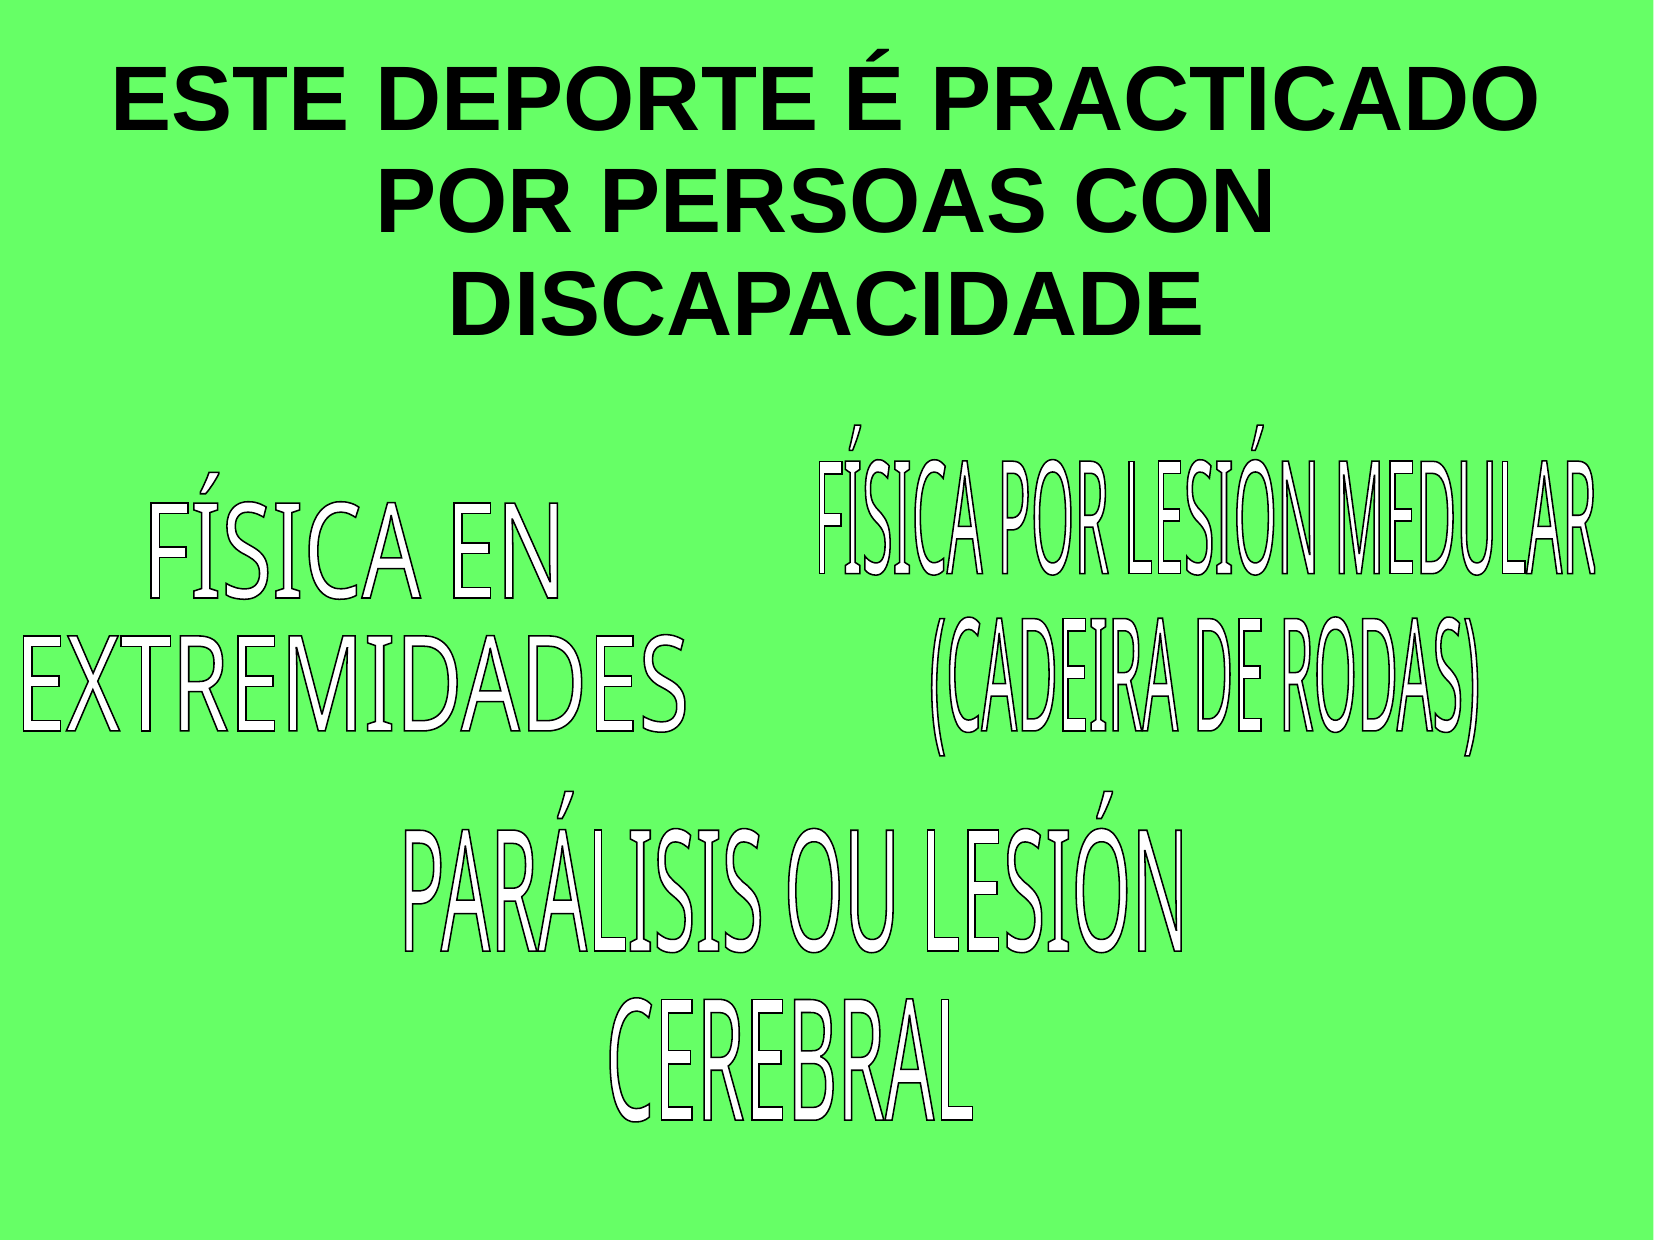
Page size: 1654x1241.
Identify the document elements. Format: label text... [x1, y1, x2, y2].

text_box FÍSICA EN EXTREMIDADES [453, 503, 491, 598]
text_box PARÁLISIS OU LESIÓN CEREBRAL [610, 997, 652, 1122]
text_box PARÁLISIS OU LESIÓN CEREBRAL [661, 999, 693, 1121]
text_box FÍSICA POR LESIÓN MEDULAR (CADEIRA DE RODAS) [819, 461, 842, 574]
text_box FÍSICA POR LESIÓN MEDULAR (CADEIRA DE RODAS) [1502, 460, 1563, 574]
text_box FÍSICA EN EXTREMIDADES [23, 635, 61, 731]
text_box FÍSICA POR LESIÓN MEDULAR (CADEIRA DE RODAS) [1079, 461, 1109, 574]
text_box PARÁLISIS OU LESIÓN CEREBRAL [844, 999, 884, 1121]
text_box FÍSICA EN EXTREMIDADES [460, 635, 520, 731]
text_box PARÁLISIS OU LESIÓN CEREBRAL [1048, 830, 1069, 952]
text_box FÍSICA POR LESIÓN MEDULAR (CADEIRA DE RODAS) [1034, 459, 1071, 576]
text_box FÍSICA POR LESIÓN MEDULAR (CADEIRA DE RODAS) [1464, 618, 1478, 756]
text_box FÍSICA POR LESIÓN MEDULAR (CADEIRA DE RODAS) [1022, 618, 1055, 731]
text_box PARÁLISIS OU LESIÓN CEREBRAL [405, 830, 441, 952]
text_box PARÁLISIS OU LESIÓN CEREBRAL [1007, 828, 1042, 953]
text_box FÍSICA EN EXTREMIDADES [404, 635, 458, 731]
text_box FÍSICA POR LESIÓN MEDULAR (CADEIRA DE RODAS) [1461, 461, 1493, 576]
text_box FÍSICA POR LESIÓN MEDULAR (CADEIRA DE RODAS) [1091, 618, 1106, 731]
text_box PARÁLISIS OU LESIÓN CEREBRAL [630, 830, 651, 952]
text_box FÍSICA POR LESIÓN MEDULAR (CADEIRA DE RODAS) [1198, 618, 1231, 731]
text_box FÍSICA POR LESIÓN MEDULAR (CADEIRA DE RODAS) [1396, 618, 1433, 731]
text_box FÍSICA POR LESIÓN MEDULAR (CADEIRA DE RODAS) [845, 461, 860, 574]
text_box FÍSICA POR LESIÓN MEDULAR (CADEIRA DE RODAS) [1435, 617, 1461, 733]
text_box FÍSICA EN EXTREMIDADES [121, 635, 171, 731]
text_box FÍSICA POR LESIÓN MEDULAR (CADEIRA DE RODAS) [894, 461, 910, 574]
text_box FÍSICA POR LESIÓN MEDULAR (CADEIRA DE RODAS) [1236, 459, 1274, 576]
text_box FÍSICA POR LESIÓN MEDULAR (CADEIRA DE RODAS) [1284, 618, 1313, 731]
text_box FÍSICA EN EXTREMIDADES [505, 503, 558, 598]
text_box FÍSICA EN EXTREMIDADES [643, 634, 685, 733]
text_box FÍSICA POR LESIÓN MEDULAR (CADEIRA DE RODAS) [1282, 461, 1315, 574]
text_box PARÁLISIS OU LESIÓN CEREBRAL [850, 830, 894, 953]
text_box FÍSICA POR LESIÓN MEDULAR (CADEIRA DE RODAS) [1339, 461, 1380, 574]
text_box FÍSICA EN EXTREMIDADES [226, 501, 268, 600]
text_box PARÁLISIS OU LESIÓN CEREBRAL [941, 999, 973, 1121]
text_box PARÁLISIS OU LESIÓN CEREBRAL [967, 830, 999, 952]
text_box PARÁLISIS OU LESIÓN CEREBRAL [657, 828, 692, 953]
text_box FÍSICA POR LESIÓN MEDULAR (CADEIRA DE RODAS) [1113, 618, 1179, 731]
text_box PARÁLISIS OU LESIÓN CEREBRAL [1138, 830, 1182, 952]
text_box PARÁLISIS OU LESIÓN CEREBRAL [704, 999, 744, 1121]
text_box FÍSICA EN EXTREMIDADES [528, 635, 582, 731]
text_box PARÁLISIS OU LESIÓN CEREBRAL [751, 999, 783, 1121]
text_box PARÁLISIS OU LESIÓN CEREBRAL [725, 828, 761, 953]
text_box FÍSICA POR LESIÓN MEDULAR (CADEIRA DE RODAS) [1238, 618, 1262, 731]
text_box FÍSICA POR LESIÓN MEDULAR (CADEIRA DE RODAS) [864, 459, 891, 576]
text_box FÍSICA EN EXTREMIDADES [275, 503, 300, 598]
text_box PARÁLISIS OU LESIÓN CEREBRAL [885, 998, 935, 1121]
text_box FÍSICA EN EXTREMIDADES [361, 502, 421, 598]
text_box FÍSICA EN EXTREMIDADES [193, 503, 218, 598]
text_box FÍSICA POR LESIÓN MEDULAR (CADEIRA DE RODAS) [1129, 461, 1152, 574]
text_box FÍSICA POR LESIÓN MEDULAR (CADEIRA DE RODAS) [949, 617, 980, 733]
text_box FÍSICA POR LESIÓN MEDULAR (CADEIRA DE RODAS) [1002, 461, 1029, 574]
text_box PARÁLISIS OU LESIÓN CEREBRAL [440, 829, 490, 952]
text_box FÍSICA POR LESIÓN MEDULAR (CADEIRA DE RODAS) [1216, 461, 1232, 574]
text_box FÍSICA EN EXTREMIDADES [309, 501, 359, 600]
text_box FÍSICA EN EXTREMIDADES [180, 635, 228, 731]
text_box FÍSICA POR LESIÓN MEDULAR (CADEIRA DE RODAS) [1186, 459, 1212, 576]
text_box FÍSICA POR LESIÓN MEDULAR (CADEIRA DE RODAS) [1362, 618, 1395, 731]
text_box FÍSICA EN EXTREMIDADES [596, 635, 634, 731]
text_box FÍSICA POR LESIÓN MEDULAR (CADEIRA DE RODAS) [1421, 461, 1454, 574]
text_box PARÁLISIS OU LESIÓN CEREBRAL [497, 829, 587, 952]
text_box FÍSICA EN EXTREMIDADES [289, 635, 356, 731]
text_box FÍSICA EN EXTREMIDADES [237, 635, 275, 731]
text_box FÍSICA EN EXTREMIDADES [66, 635, 120, 731]
text_box PARÁLISIS OU LESIÓN CEREBRAL [927, 830, 959, 952]
text_box PARÁLISIS OU LESIÓN CEREBRAL [794, 999, 834, 1121]
text_box PARÁLISIS OU LESIÓN CEREBRAL [1076, 828, 1127, 953]
text_box FÍSICA EN EXTREMIDADES [151, 503, 189, 598]
text_box FÍSICA POR LESIÓN MEDULAR (CADEIRA DE RODAS) [1158, 461, 1181, 574]
text_box FÍSICA POR LESIÓN MEDULAR (CADEIRA DE RODAS) [1063, 618, 1086, 731]
text_box FÍSICA POR LESIÓN MEDULAR (CADEIRA DE RODAS) [1390, 461, 1413, 574]
text_box FÍSICA POR LESIÓN MEDULAR (CADEIRA DE RODAS) [1567, 461, 1595, 574]
title ESTE DEPORTE É PRACTICADO POR PERSOAS CON DISCAPACIDADE [82, 47, 1571, 355]
text_box FÍSICA POR LESIÓN MEDULAR (CADEIRA DE RODAS) [1316, 616, 1354, 733]
text_box FÍSICA EN EXTREMIDADES [367, 635, 392, 731]
text_box PARÁLISIS OU LESIÓN CEREBRAL [788, 828, 840, 953]
text_box FÍSICA POR LESIÓN MEDULAR (CADEIRA DE RODAS) [915, 459, 946, 576]
text_box FÍSICA POR LESIÓN MEDULAR (CADEIRA DE RODAS) [981, 618, 1017, 731]
text_box PARÁLISIS OU LESIÓN CEREBRAL [698, 830, 719, 952]
text_box FÍSICA POR LESIÓN MEDULAR (CADEIRA DE RODAS) [931, 618, 945, 756]
text_box FÍSICA POR LESIÓN MEDULAR (CADEIRA DE RODAS) [946, 460, 983, 574]
text_box PARÁLISIS OU LESIÓN CEREBRAL [594, 830, 626, 952]
